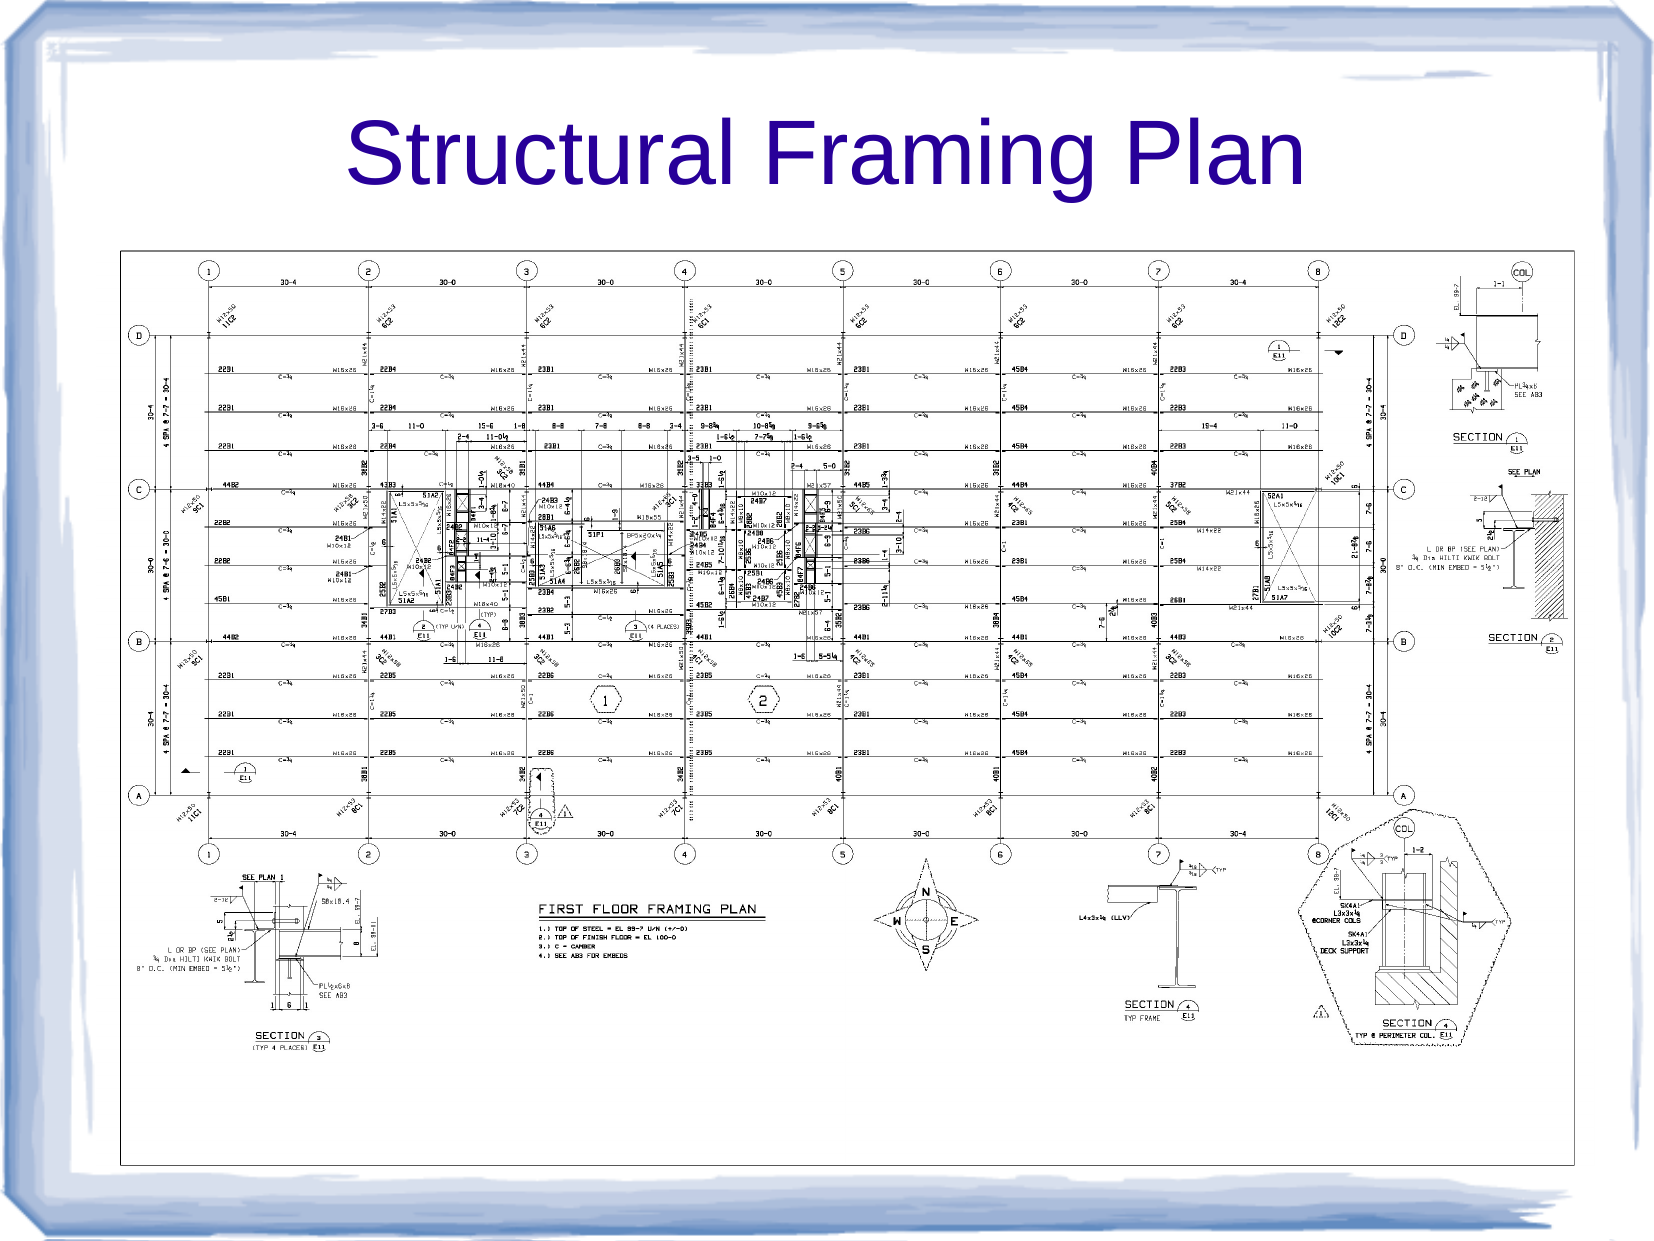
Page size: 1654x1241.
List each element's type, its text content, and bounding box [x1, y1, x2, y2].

title Structural Framing Plan [82, 56, 1571, 250]
picture [0, 0, 1654, 1241]
